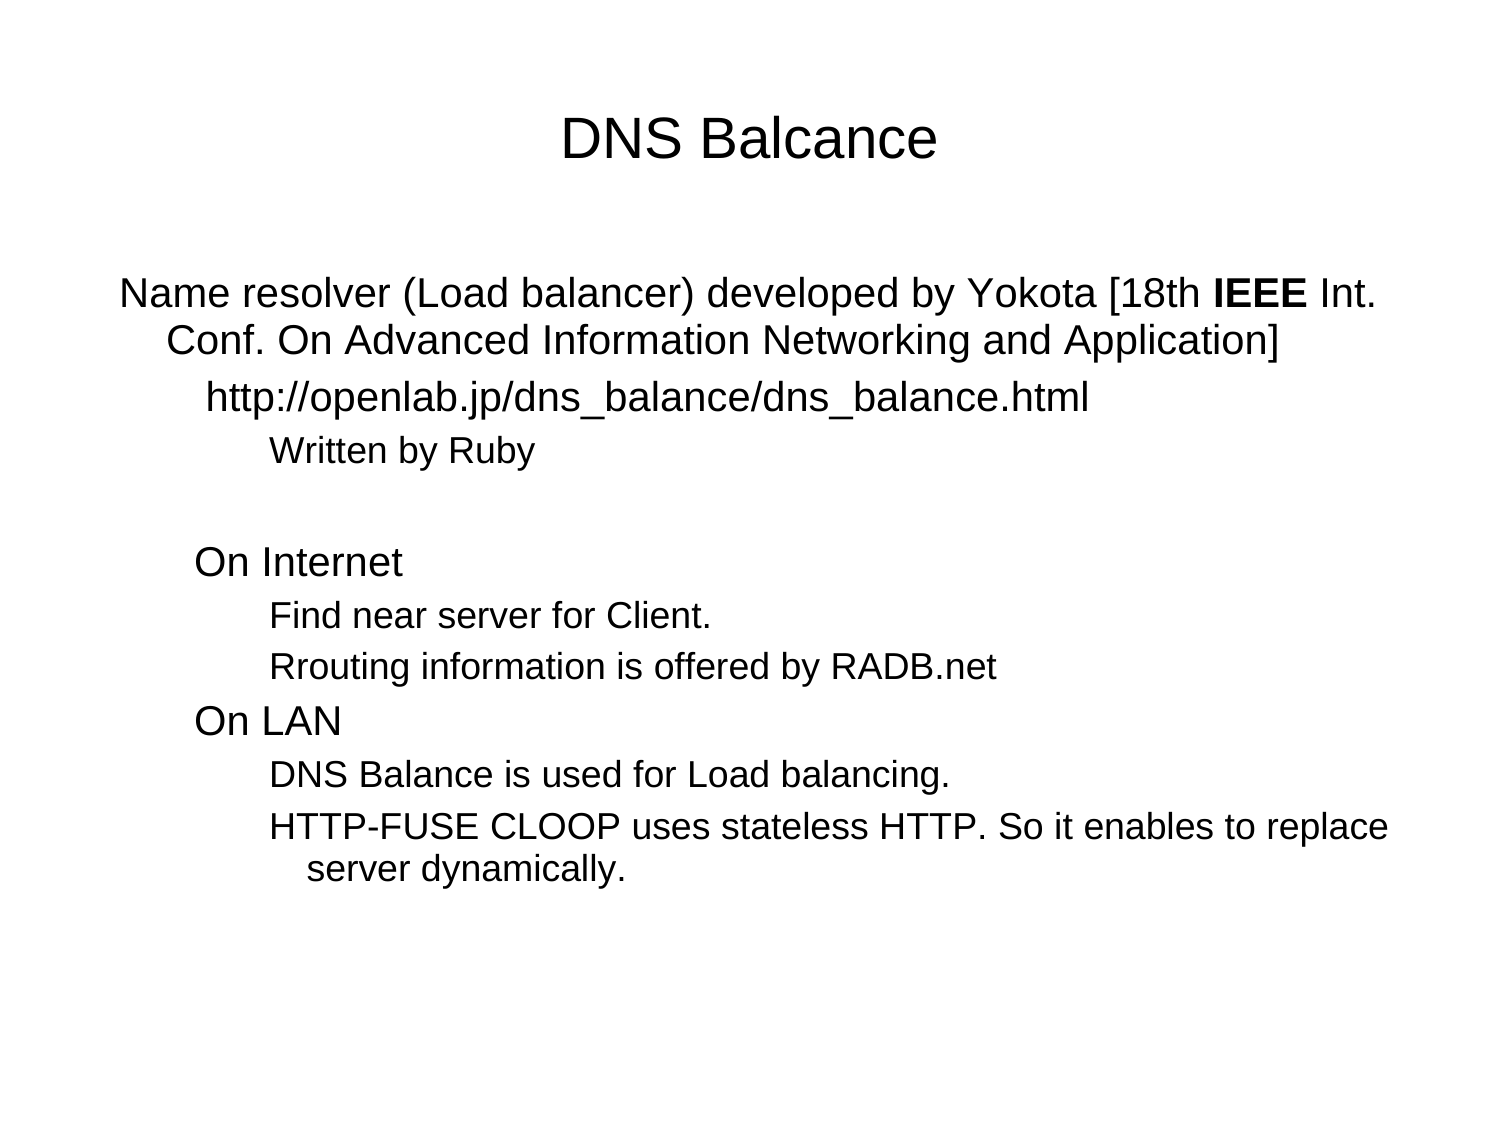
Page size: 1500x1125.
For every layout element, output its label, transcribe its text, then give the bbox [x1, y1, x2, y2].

title DNS Balcance [75, 45, 1426, 233]
list Name resolver (Load balancer) developed by Yokota [18th IEEE Int. Conf. On Advanced Information Networking and Application] http://openlab.jp/dns_balance/dns_balance.html Written by Ruby On Internet Find near server for Client. Rrouting information is offered by RADB.net On LAN DNS Balance is used for Load balancing. HTTP-FUSE CLOOP uses stateless HTTP. So it enables to replace server dynamically. [29, 262, 1455, 1006]
